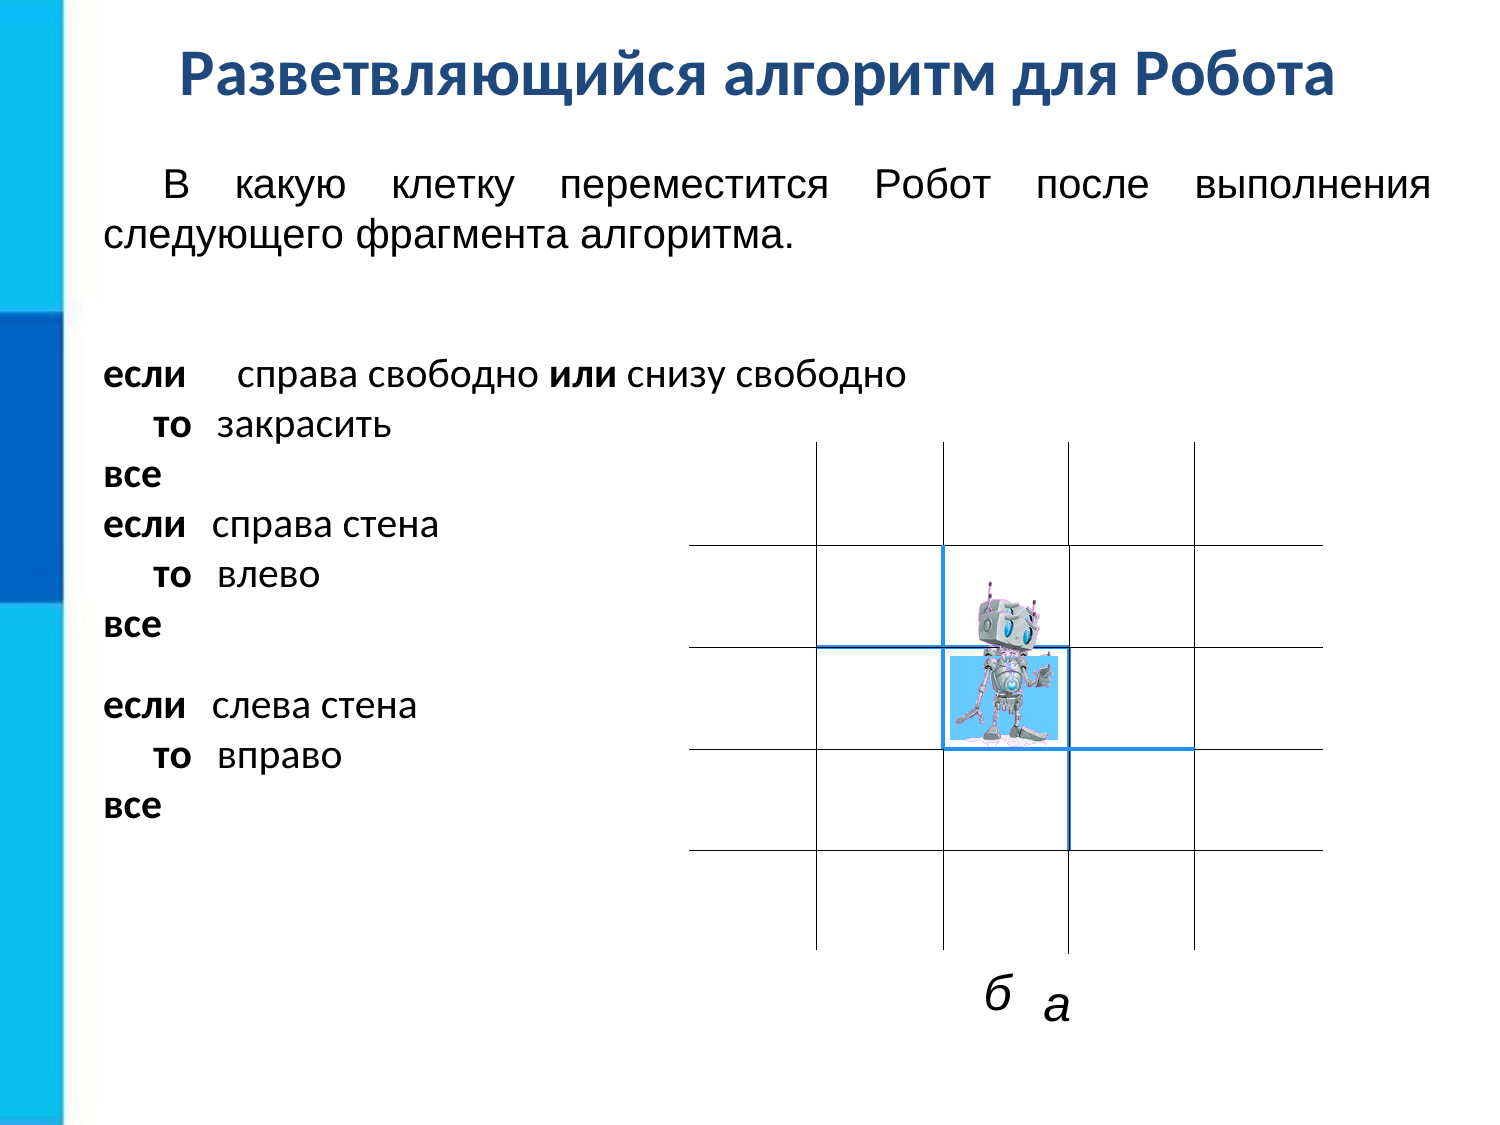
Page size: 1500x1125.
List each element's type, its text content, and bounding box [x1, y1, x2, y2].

table_cell [693, 851, 816, 950]
table_header [817, 446, 943, 545]
text_box а [998, 964, 1117, 1040]
table_cell [1195, 648, 1319, 749]
table_cell [1069, 851, 1194, 950]
table_cell [1070, 751, 1194, 850]
table_cell [693, 546, 816, 647]
table_cell [1195, 546, 1319, 647]
table_cell [1070, 648, 1194, 747]
table_cell [1195, 851, 1319, 950]
text_box если справа свободно или снизу свободно то закрасить все если справа стена то влево все [88, 337, 1117, 654]
table_cell [817, 851, 943, 950]
table_cell [817, 648, 941, 668]
table_cell [945, 648, 950, 668]
table_cell [1070, 546, 1194, 647]
table_cell [1195, 750, 1319, 850]
table_cell [817, 835, 943, 850]
table_cell [817, 546, 941, 647]
text_box а [1057, 997, 1064, 1005]
text_box б [938, 952, 1057, 1028]
table_cell [693, 648, 816, 668]
text_box Разветвляющийся алгоритм для Робота [58, 35, 1459, 118]
table_cell [944, 835, 1069, 850]
table_cell [1064, 648, 1069, 668]
text_box В какую клетку переместится Робот после выполнения следующего фрагмента алгоритма. [88, 148, 1447, 265]
table_header [944, 446, 1068, 545]
picture [0, 0, 1500, 1125]
table_cell [945, 546, 1069, 647]
table_header [1069, 446, 1194, 545]
table_cell [693, 835, 816, 850]
table_header [1195, 446, 1319, 545]
text_box если слева стена то вправо все [88, 668, 1117, 835]
table_cell [944, 851, 1068, 950]
table_header [693, 446, 816, 545]
text_box а [1057, 1008, 1063, 1017]
